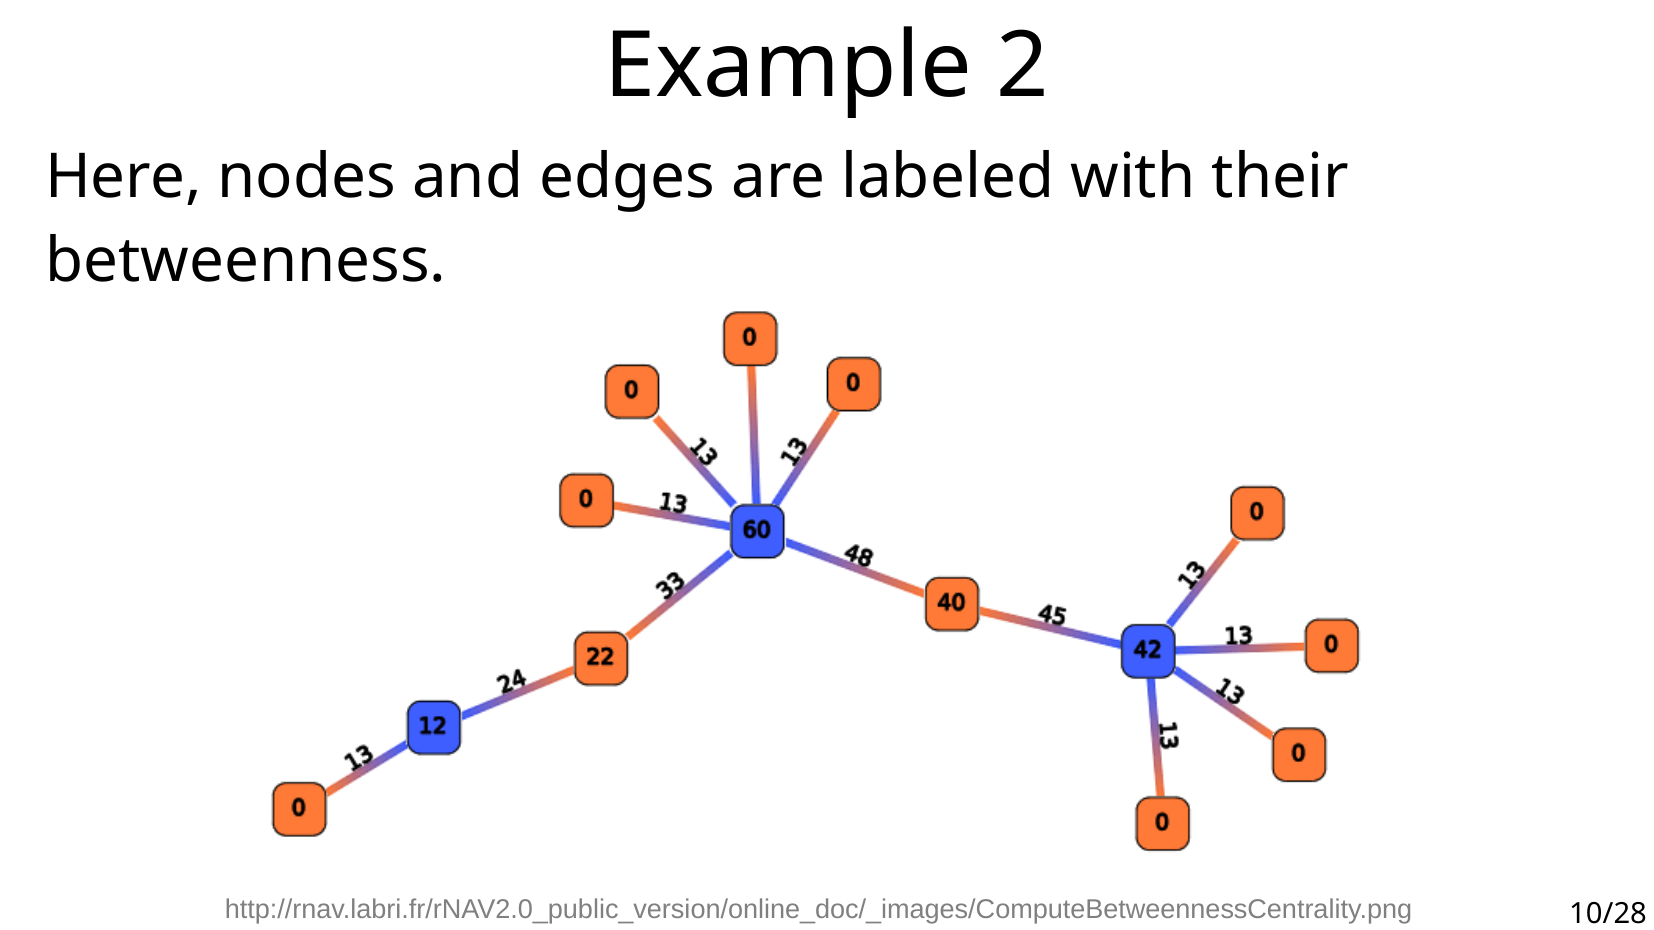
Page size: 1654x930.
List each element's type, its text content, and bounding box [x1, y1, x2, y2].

picture [234, 301, 1456, 872]
text_box http://rnav.labri.fr/rNAV2.0_public_version/online_doc/_images/ComputeBetweennessCentrality.png [210, 887, 1432, 930]
title Example 2 [82, 0, 1571, 126]
list Here, nodes and edges are labeled with their betweenness. [45, 130, 1621, 301]
